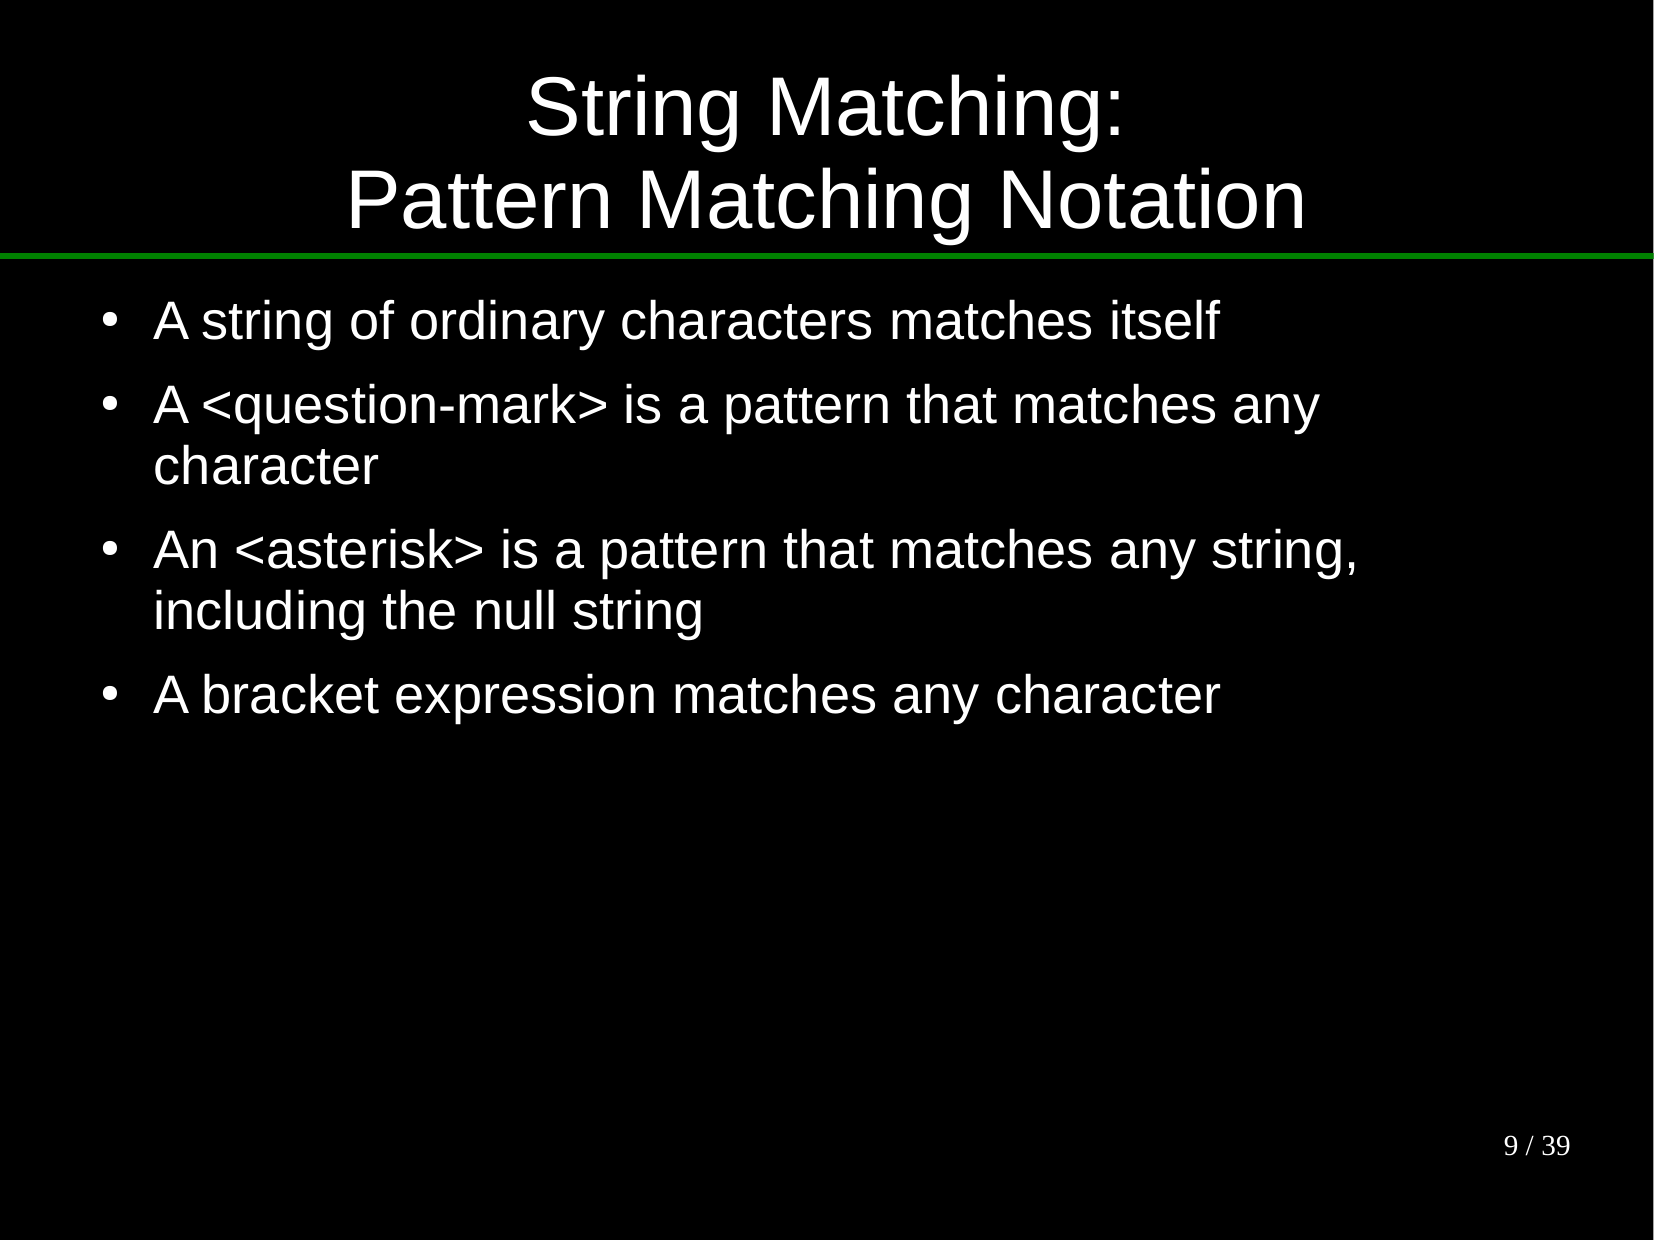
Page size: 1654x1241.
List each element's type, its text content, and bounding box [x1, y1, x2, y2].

title String Matching: Pattern Matching Notation [82, 49, 1571, 257]
list A string of ordinary characters matches itself A <question-mark> is a pattern that matches any character An <asterisk> is a pattern that matches any string, including the null string A bracket expression matches any character [82, 290, 1538, 1010]
